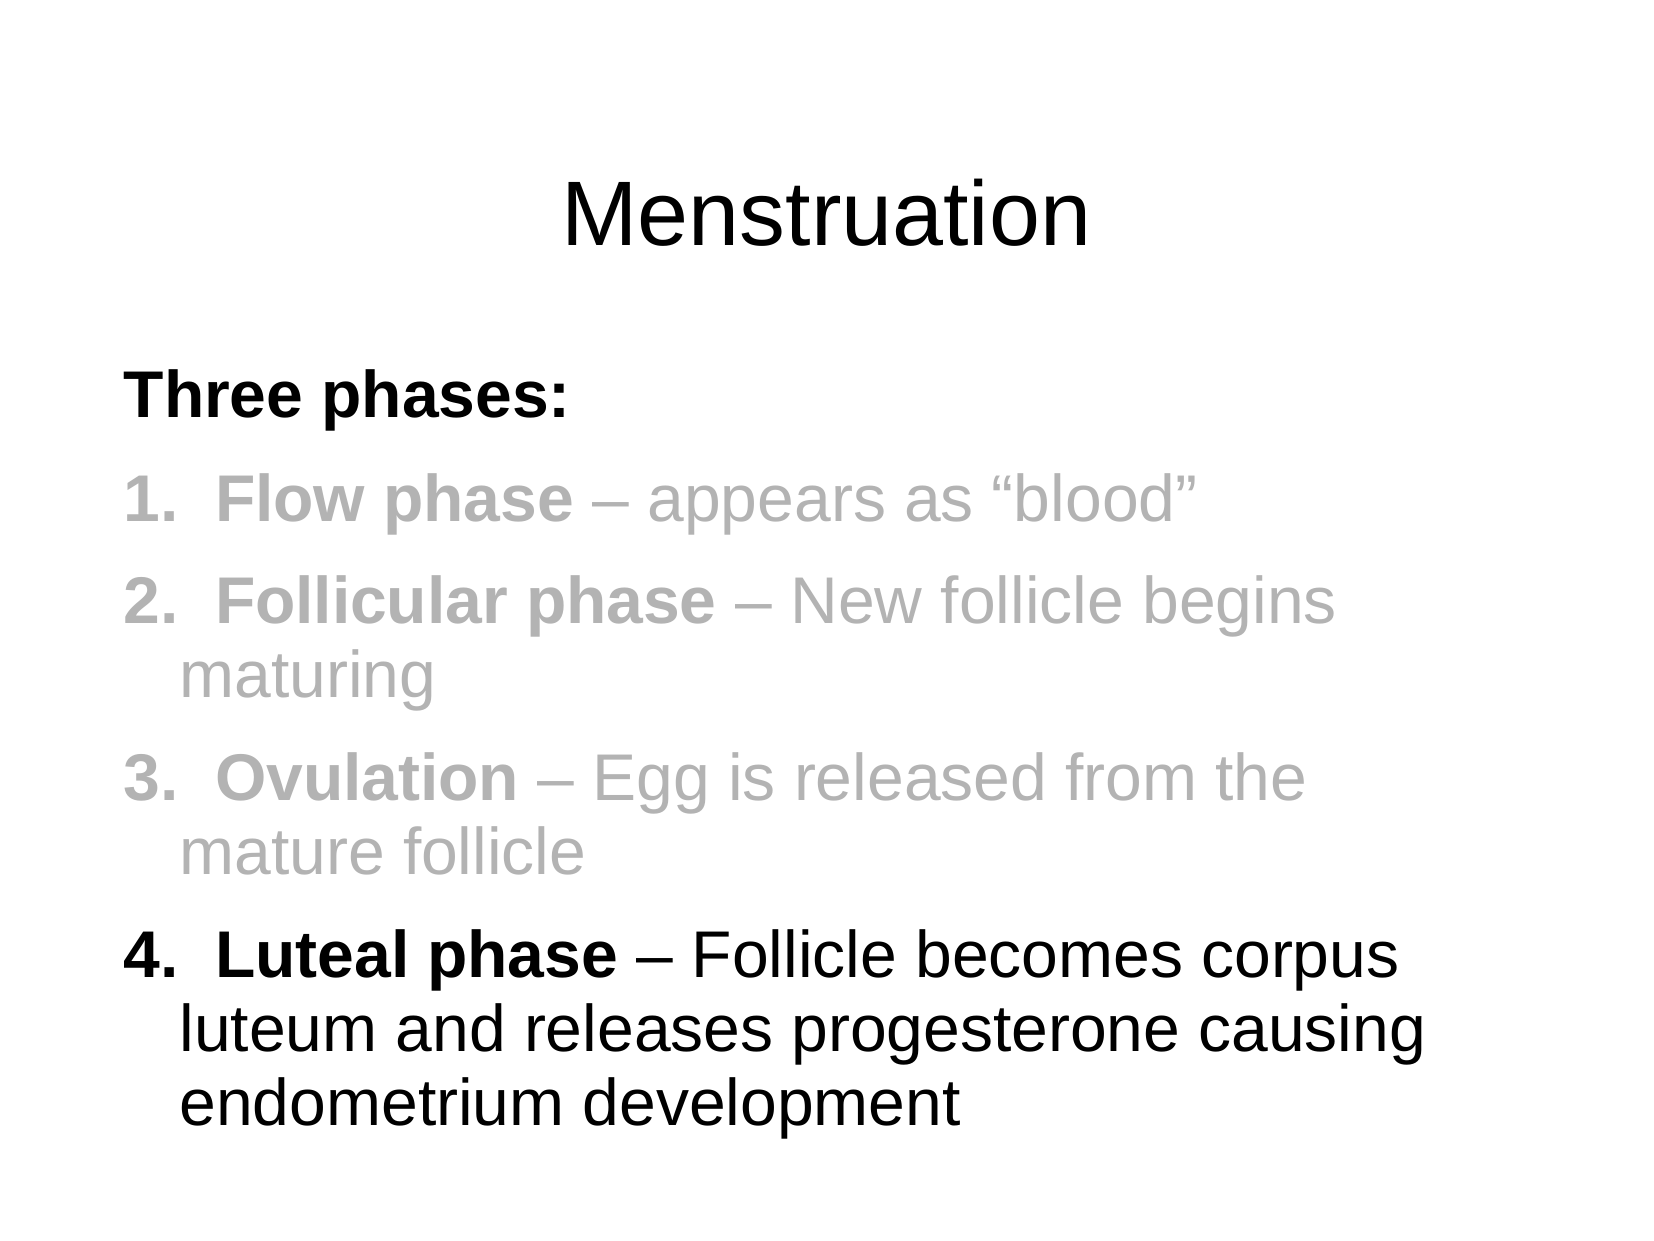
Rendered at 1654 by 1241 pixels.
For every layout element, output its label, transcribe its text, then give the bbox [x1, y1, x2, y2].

list Three phases: 1. Flow phase – appears as “blood” 2. Follicular phase – New follicle begins maturing 3. Ovulation – Egg is released from the mature follicle 4. Luteal phase – Follicle becomes corpus luteum and releases progesterone causing endometrium development [124, 358, 1530, 1148]
title Menstruation [124, 117, 1530, 310]
